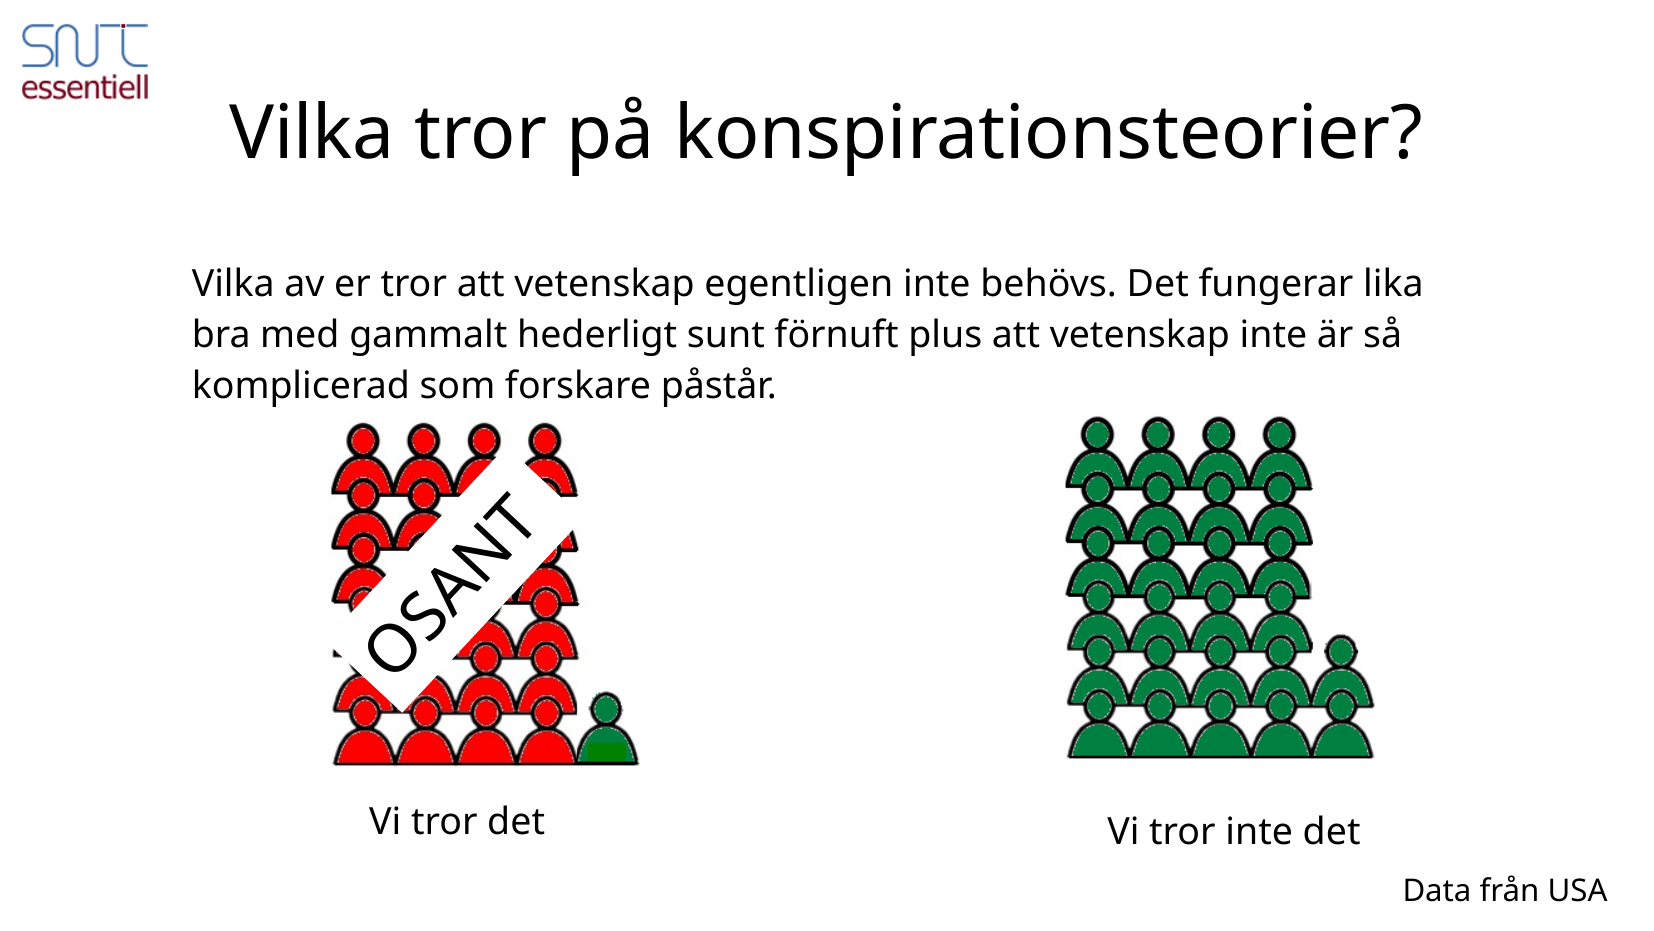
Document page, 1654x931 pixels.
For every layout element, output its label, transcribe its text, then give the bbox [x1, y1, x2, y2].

text_box Vilka av er tror att vetenskap egentligen inte behövs. Det fungerar lika bra med gammalt hederligt sunt förnuft plus att vetenskap inte är så komplicerad som forskare påstår. [177, 249, 1477, 414]
picture [324, 418, 641, 768]
picture [1062, 413, 1377, 761]
text_box Vi tror det [354, 787, 591, 852]
picture [22, 0, 148, 125]
text_box Data från USA [1387, 860, 1625, 916]
text_box OSANT [324, 446, 580, 709]
text_box Vi tror inte det [1092, 797, 1388, 862]
title Vilka tror på konspirationsteorier? [82, 51, 1571, 207]
